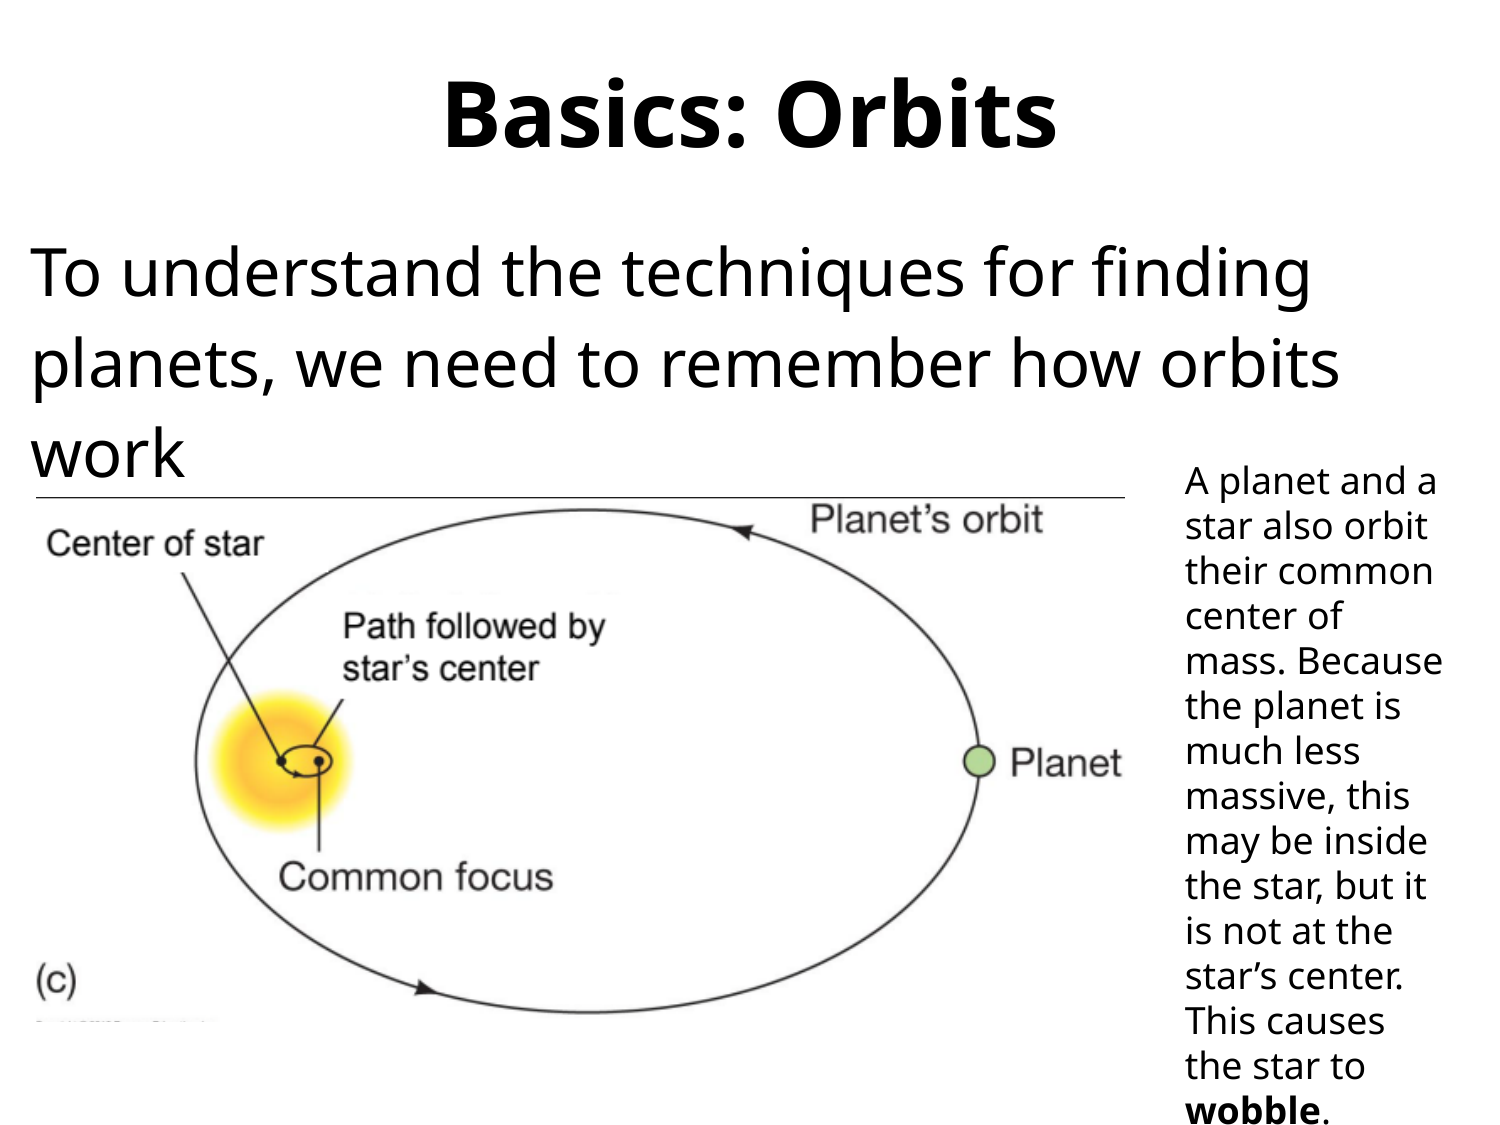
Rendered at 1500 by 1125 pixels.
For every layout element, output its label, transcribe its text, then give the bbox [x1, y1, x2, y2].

title Basics: Orbits [30, 58, 1471, 167]
picture [36, 497, 1126, 1022]
text_box A planet and a star also orbit their common center of mass. Because the planet is much less massive, this may be inside the star, but it is not at the star’s center. This causes the star to wobble. [1169, 449, 1460, 1125]
list To understand the techniques for finding planets, we need to remember how orbits work [30, 224, 1471, 878]
